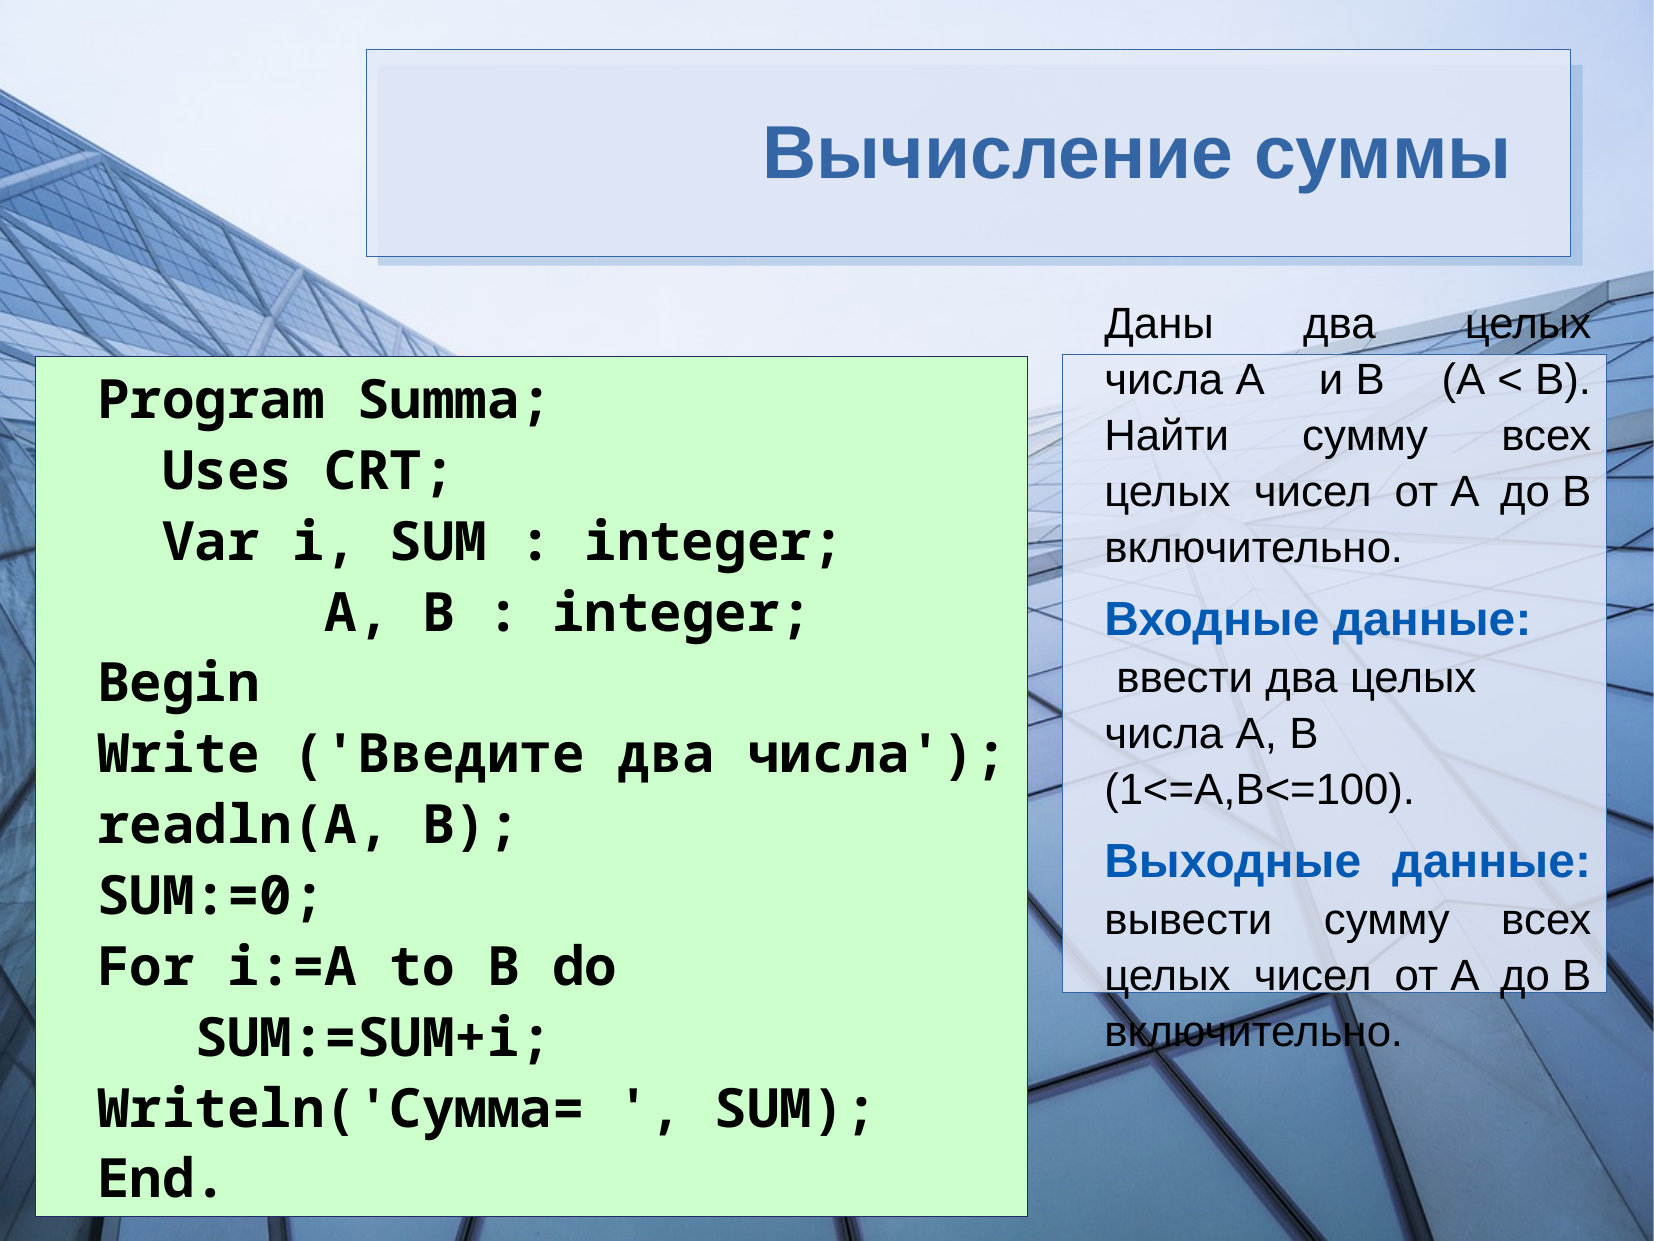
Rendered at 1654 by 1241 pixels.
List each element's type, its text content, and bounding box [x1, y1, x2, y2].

text_box Даны два целых числа A и B (A < B). Найти сумму всех целых чисел от A до B включительно. Входные данные: ввести два целых числа A, B (1<=A,B<=100). Выходные данные: вывести сумму всех целых чисел от A до B включительно. [1062, 354, 1607, 993]
text_box Program Summa; Uses CRT; Var i, SUM : integer; А, В : integer; Begin Write ('Введите два числа'); readln(А, В); SUM:=0; For i:=A to B do SUM:=SUM+i; Writeln('Сумма= ', SUM); End. [35, 356, 1028, 1217]
text_box [377, 64, 1583, 266]
title Вычисление суммы [366, 49, 1571, 257]
picture [0, 0, 1654, 1241]
